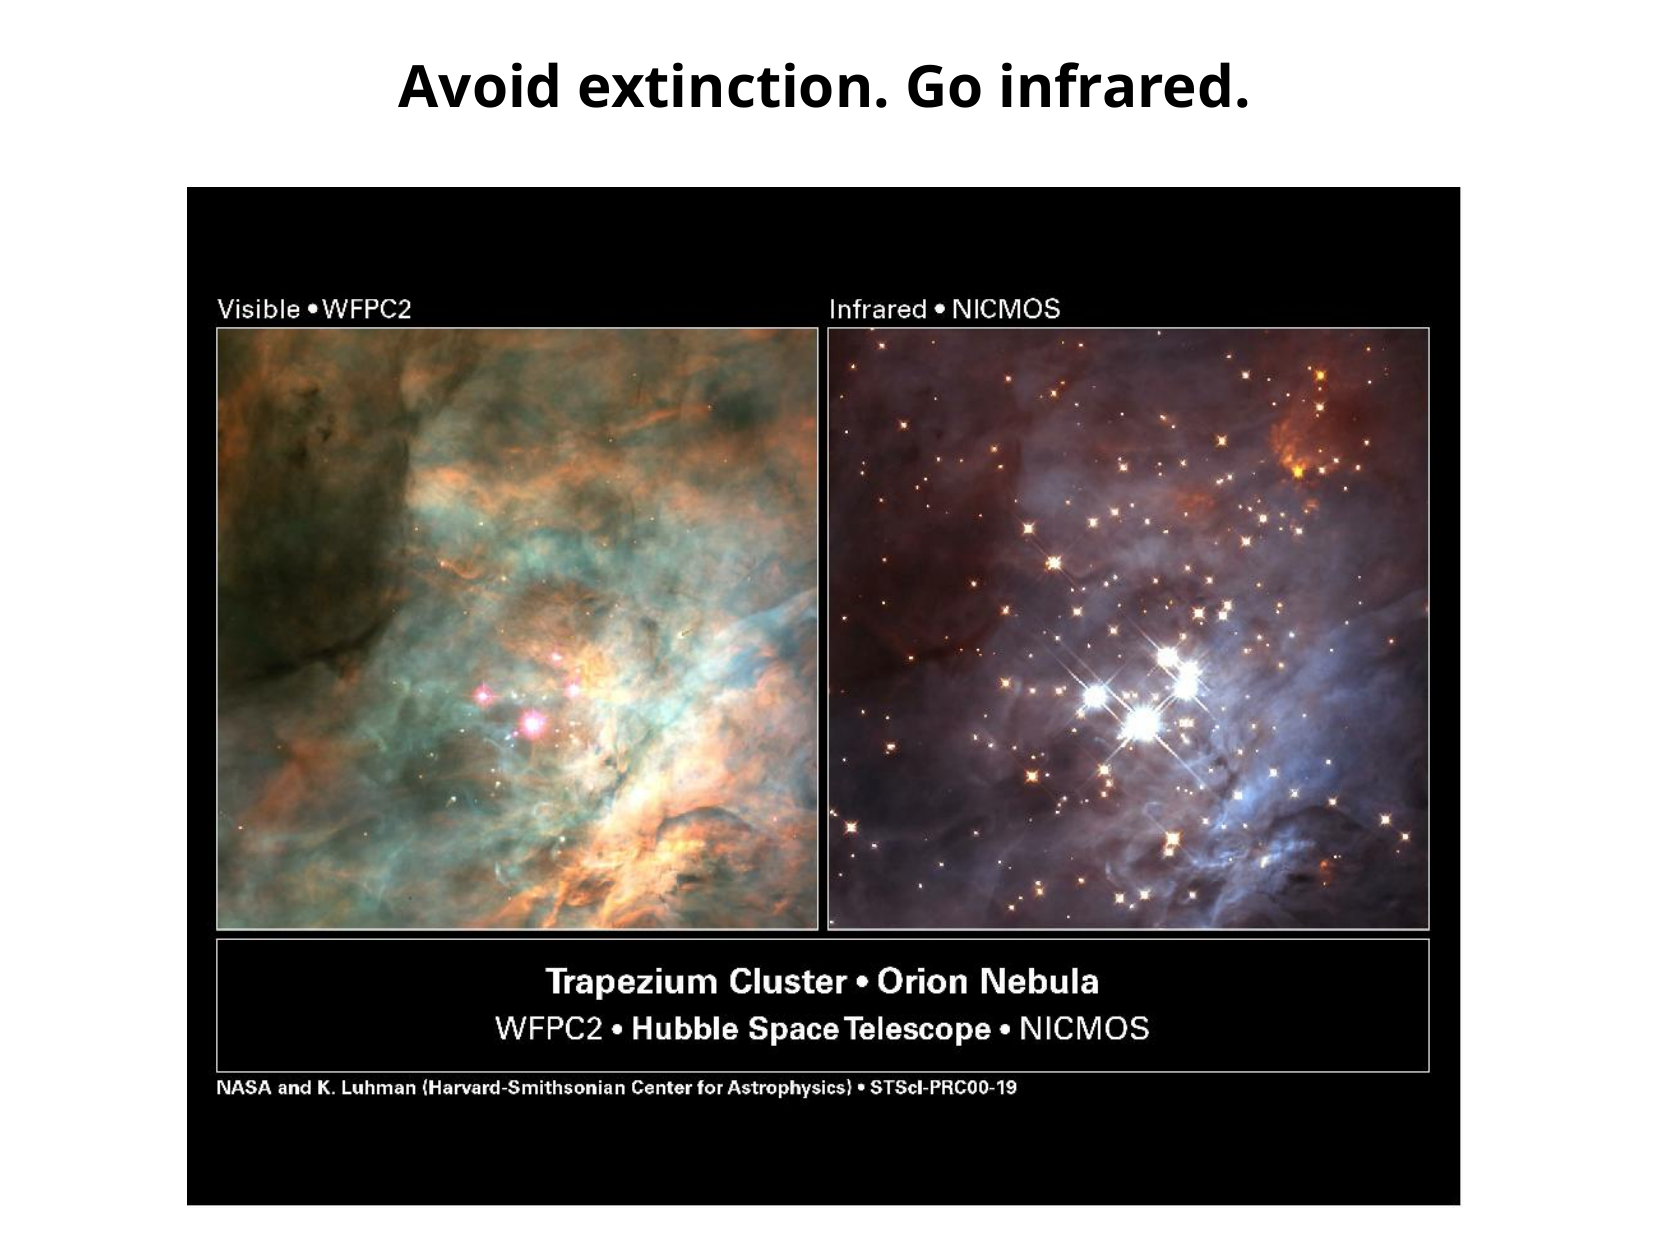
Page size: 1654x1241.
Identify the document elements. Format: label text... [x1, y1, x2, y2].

picture [187, 187, 1463, 1208]
text_box Avoid extinction. Go infrared. [262, 37, 1388, 134]
